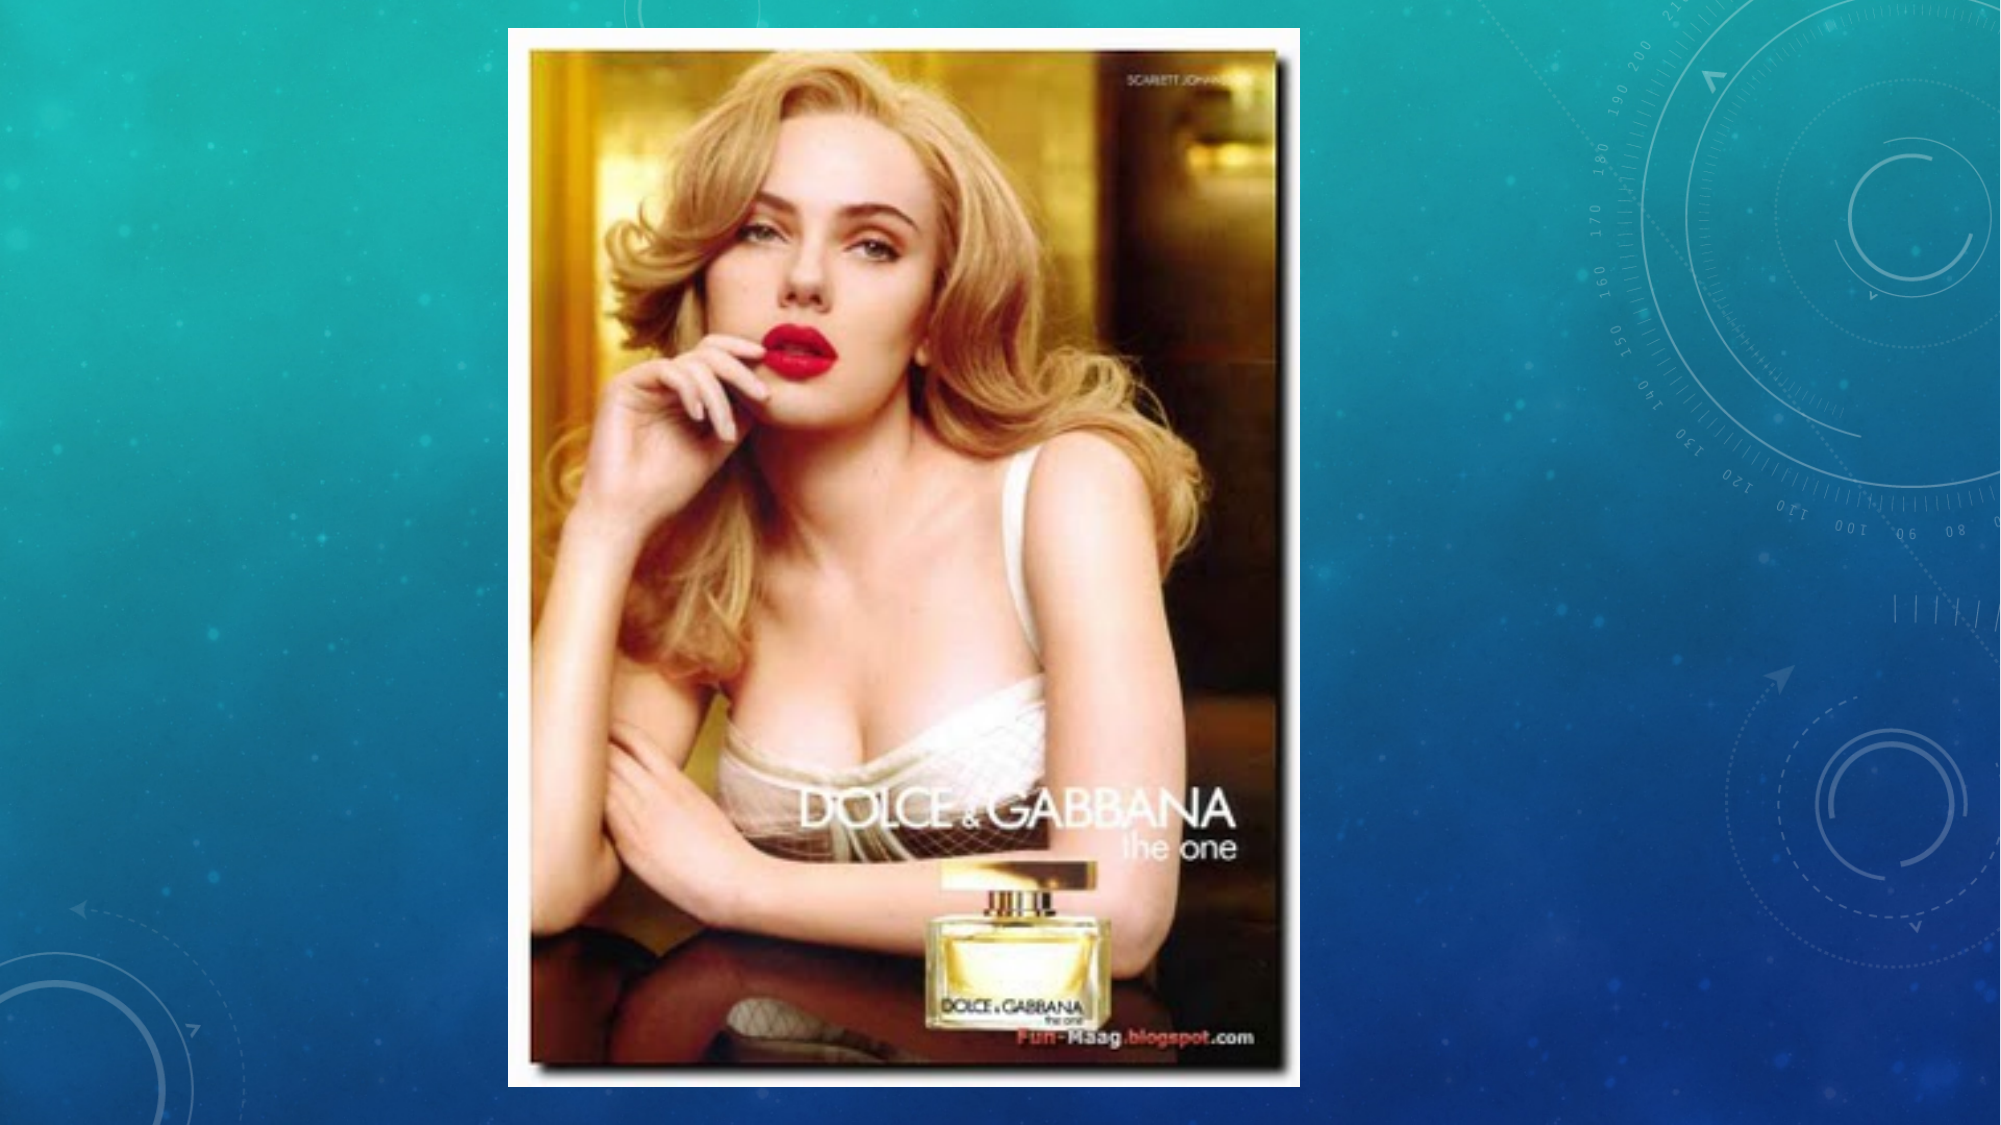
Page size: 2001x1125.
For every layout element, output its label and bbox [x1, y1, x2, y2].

picture [508, 28, 1300, 1087]
